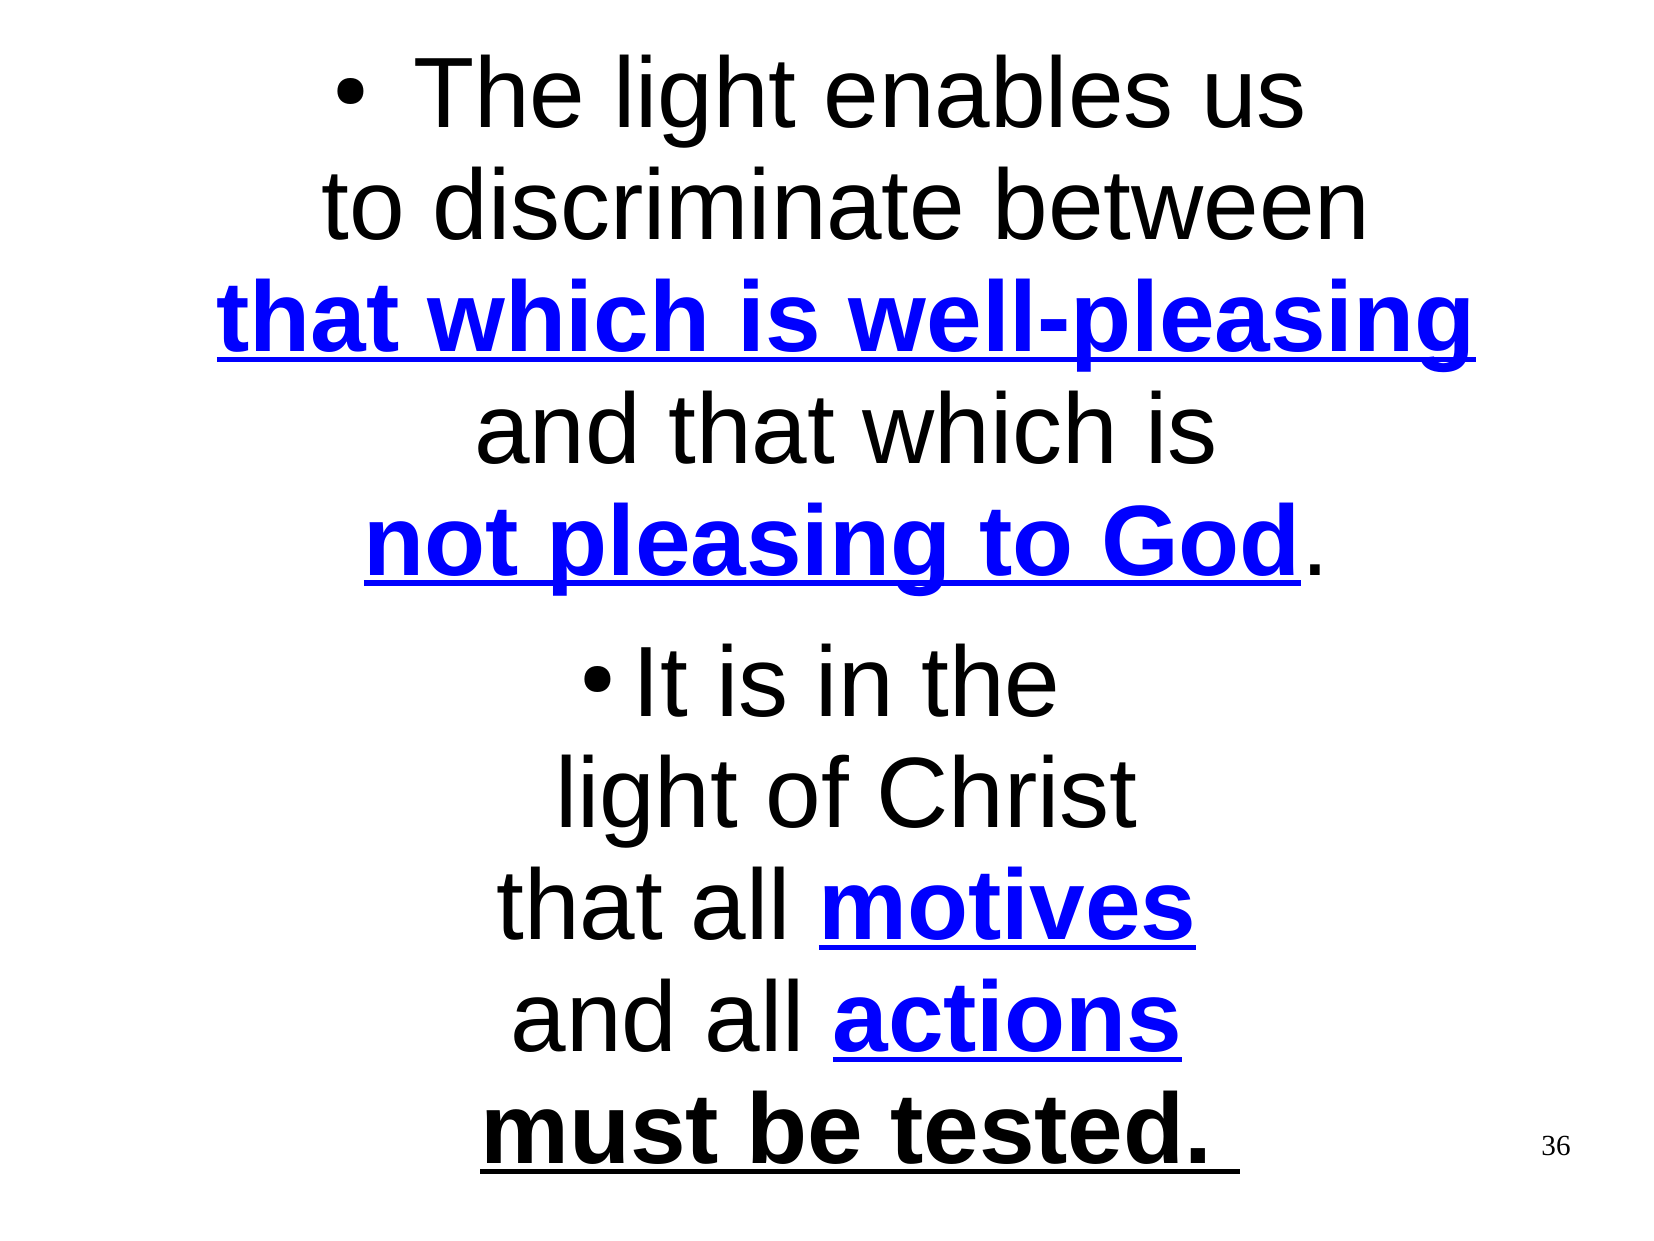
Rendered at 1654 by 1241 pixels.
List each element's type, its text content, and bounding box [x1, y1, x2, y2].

list The light enables us to discriminate between that which is well-pleasing and that which is not pleasing to God. It is in the light of Christ that all motives and all actions must be tested. [37, 37, 1613, 1201]
